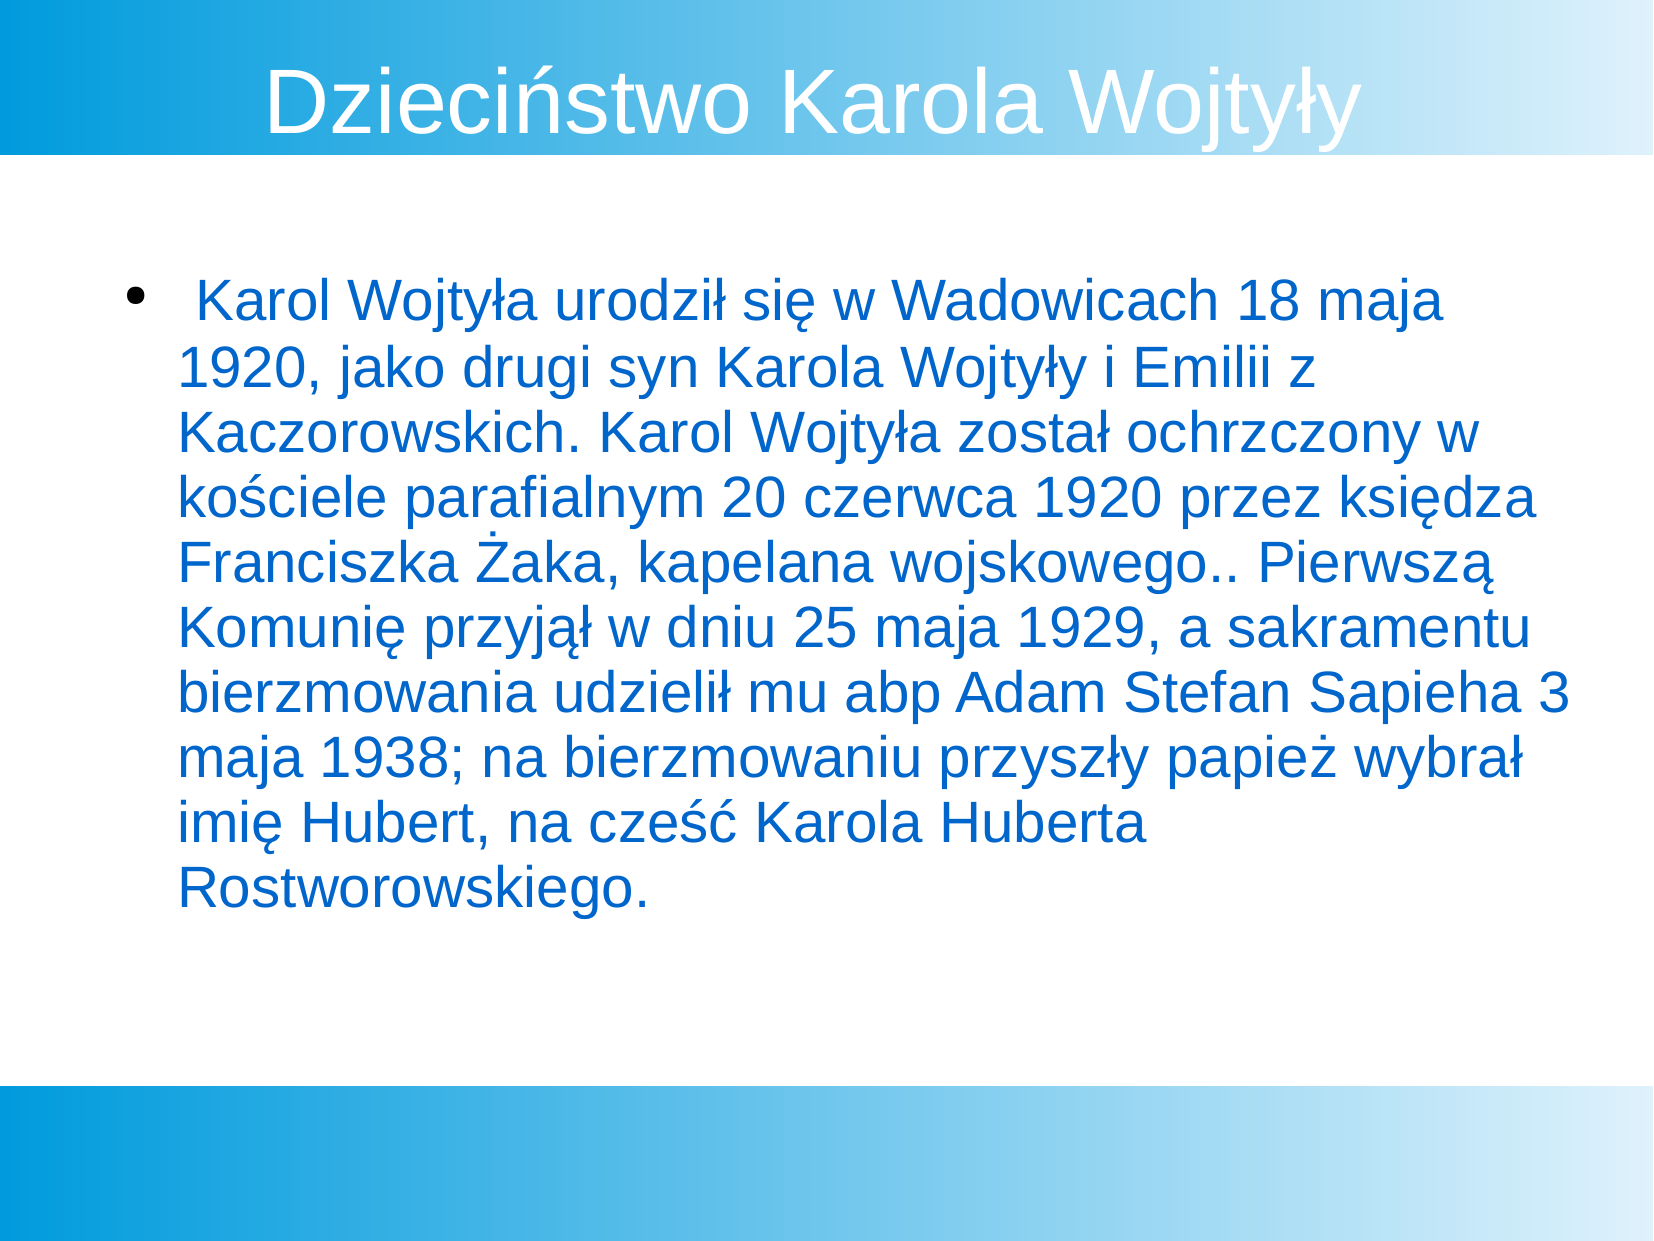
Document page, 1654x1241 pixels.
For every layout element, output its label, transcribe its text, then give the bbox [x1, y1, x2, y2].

list Karol Wojtyła urodził się w Wadowicach 18 maja 1920, jako drugi syn Karola Wojtyły i Emilii z Kaczorowskich. Karol Wojtyła został ochrzczony w kościele parafialnym 20 czerwca 1920 przez księdza Franciszka Żaka, kapelana wojskowego.. Pierwszą Komunię przyjął w dniu 25 maja 1929, a sakramentu bierzmowania udzielił mu abp Adam Stefan Sapieha 3 maja 1938; na bierzmowaniu przyszły papież wybrał imię Hubert, na cześć Karola Huberta Rostworowskiego. [106, 259, 1595, 980]
title Dzieciństwo Karola Wojtyły [82, 49, 1571, 155]
